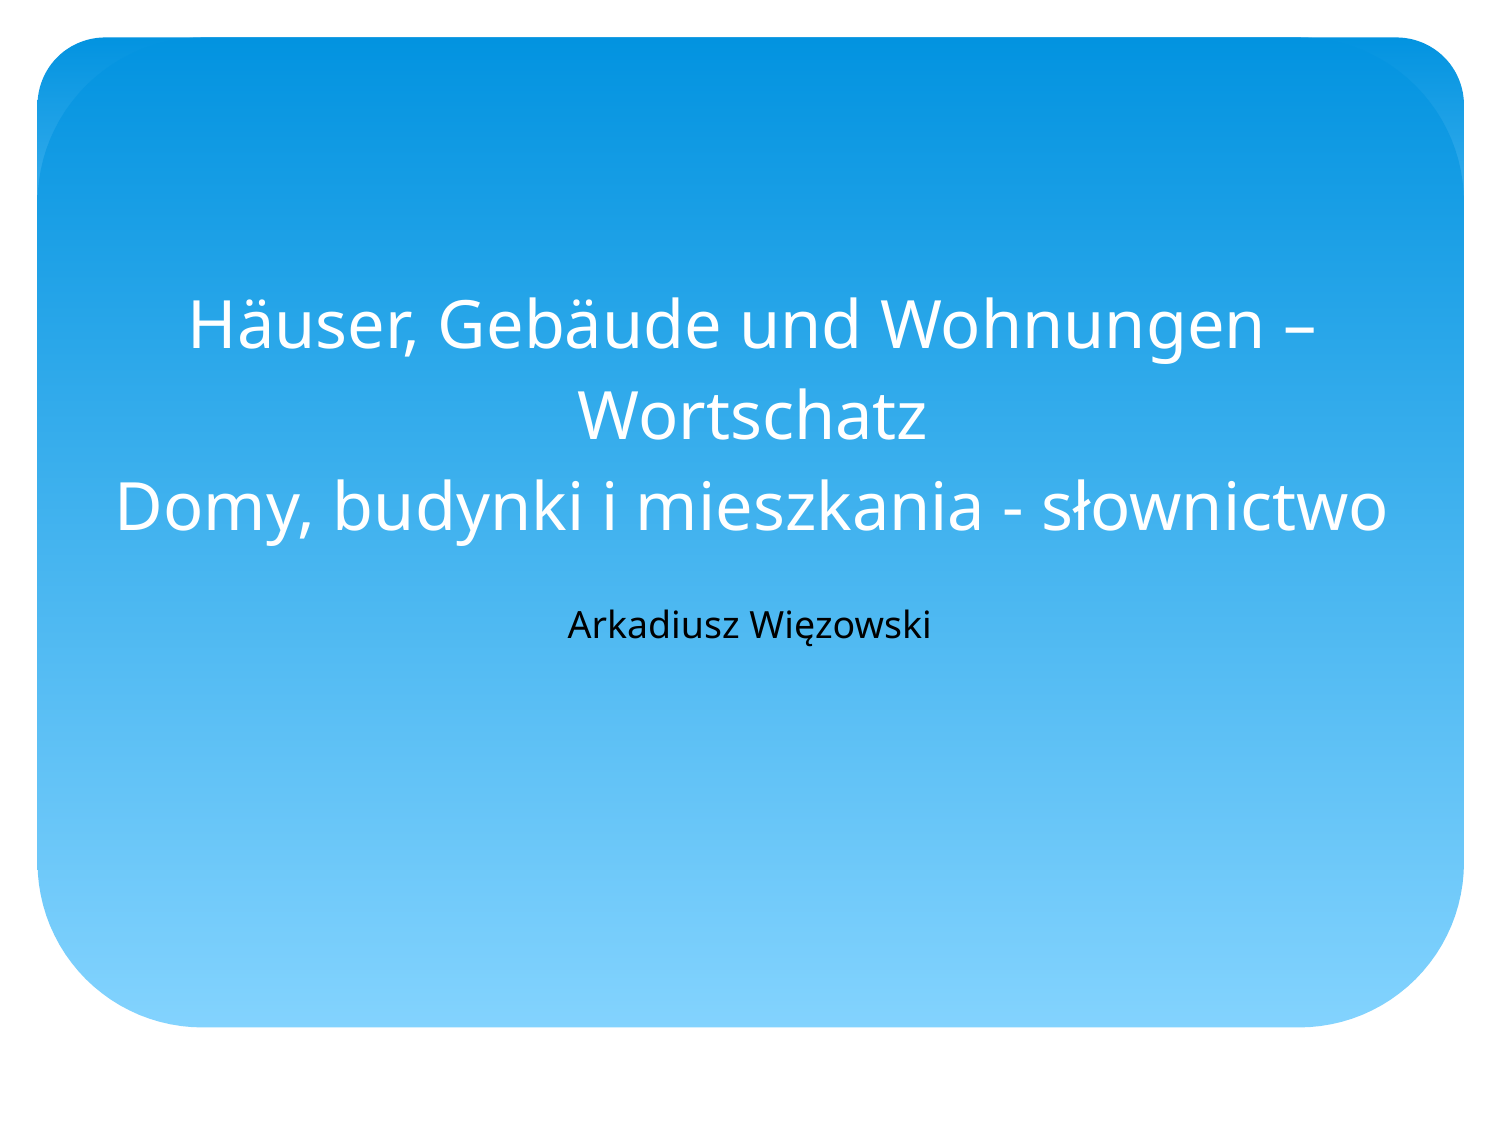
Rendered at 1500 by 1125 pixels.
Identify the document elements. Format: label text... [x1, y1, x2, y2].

text_box Arkadiusz Więzowski [224, 583, 1275, 825]
title Häuser, Gebäude und Wohnungen – Wortschatz Domy, budynki i mieszkania - słownictwo [59, 262, 1447, 555]
